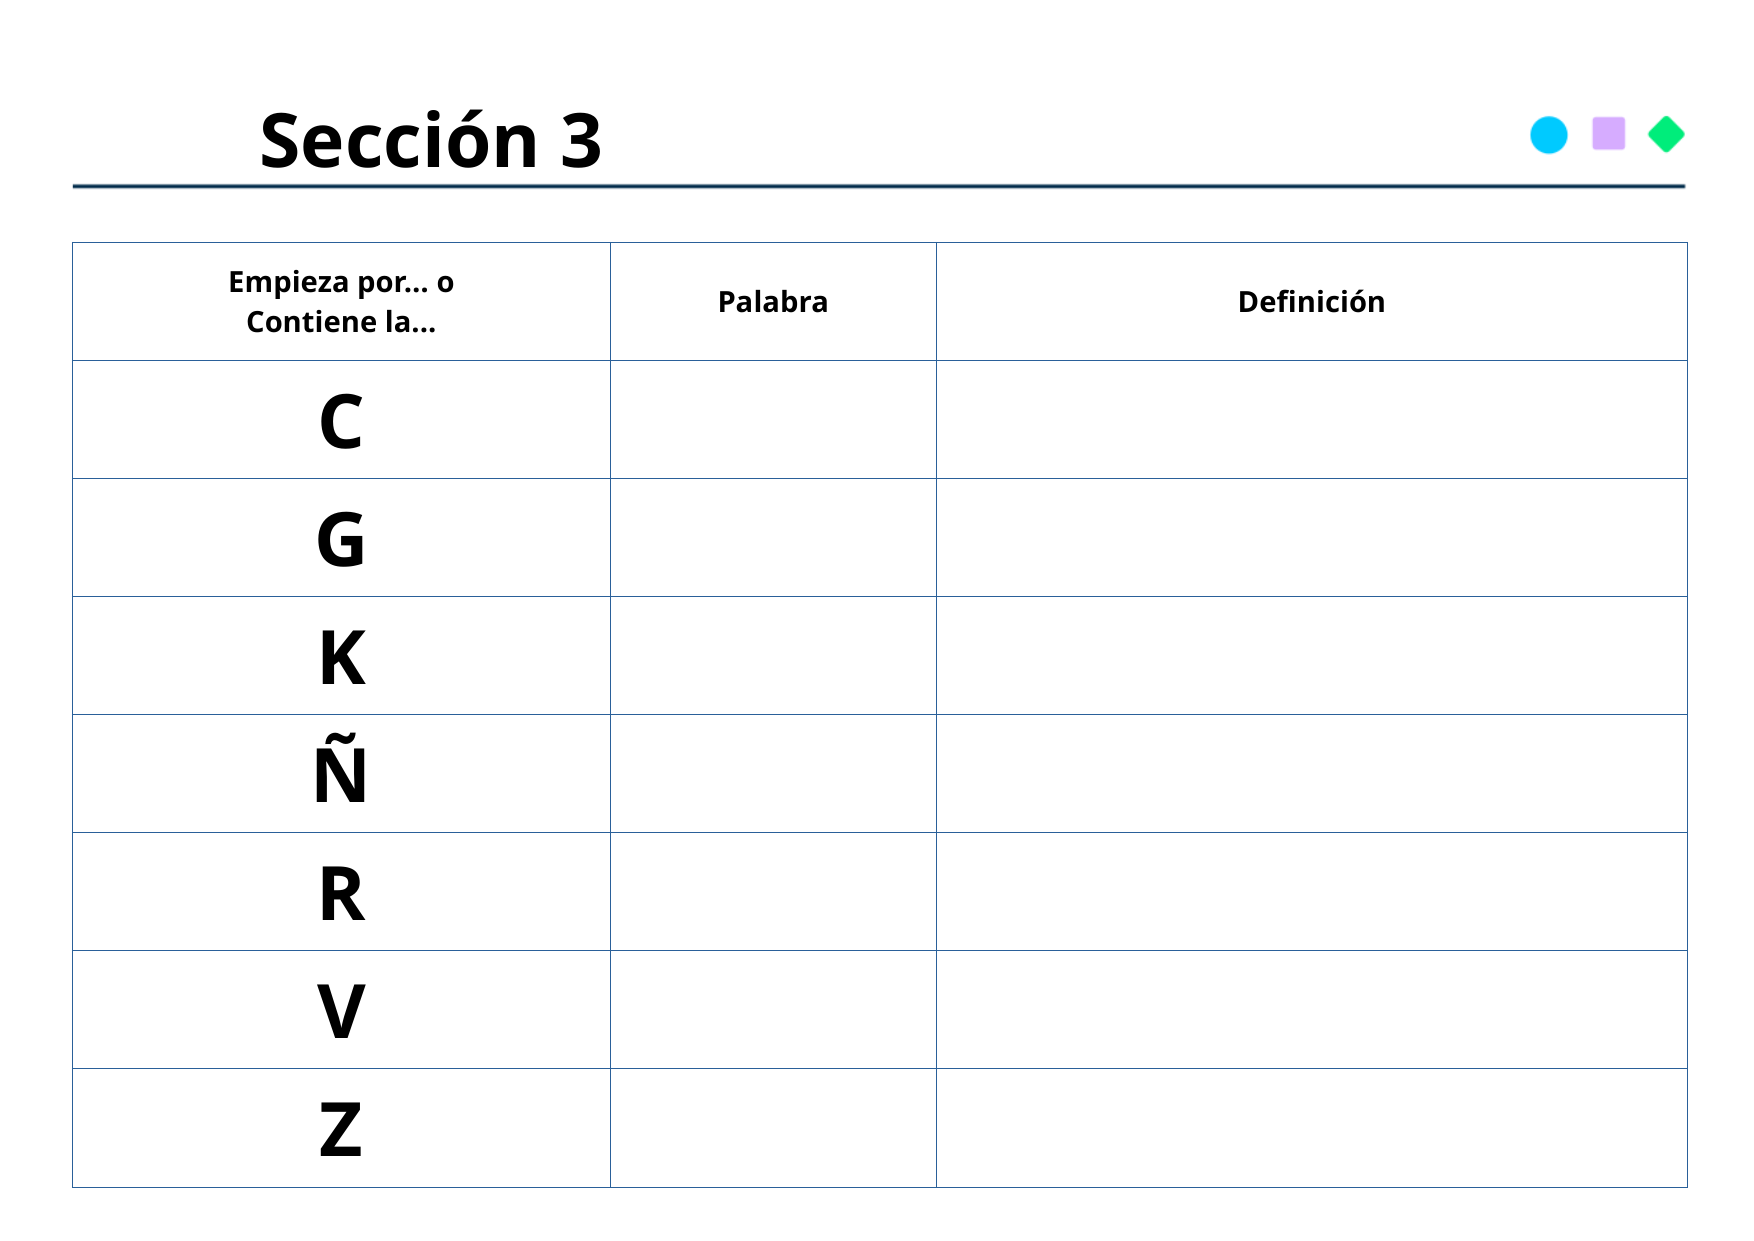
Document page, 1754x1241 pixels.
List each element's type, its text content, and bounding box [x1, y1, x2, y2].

table_cell [611, 833, 936, 950]
table_cell C [73, 361, 610, 478]
title Sección 3 [54, 64, 809, 213]
table_cell Z [73, 1069, 610, 1187]
table_cell [937, 833, 1687, 950]
table_cell [611, 361, 936, 478]
table_header Empieza por… o Contiene la... [73, 243, 610, 360]
table_cell [937, 1069, 1687, 1187]
picture [809, 88, 1695, 211]
table_cell R [73, 833, 610, 950]
table_cell [611, 597, 936, 714]
table_cell [937, 715, 1687, 832]
table_cell [611, 1069, 936, 1187]
table_cell V [73, 951, 610, 1068]
table_cell [611, 479, 936, 596]
table_header Palabra [611, 243, 936, 360]
table_cell K [73, 597, 610, 714]
table_cell [937, 479, 1687, 596]
table_cell [937, 597, 1687, 714]
table_cell G [73, 479, 610, 596]
table_header Definición [937, 243, 1687, 360]
table_cell Ñ [73, 715, 610, 832]
table_cell [937, 951, 1687, 1068]
table_cell [937, 361, 1687, 478]
table_cell [611, 715, 936, 832]
table_cell [611, 951, 936, 1068]
